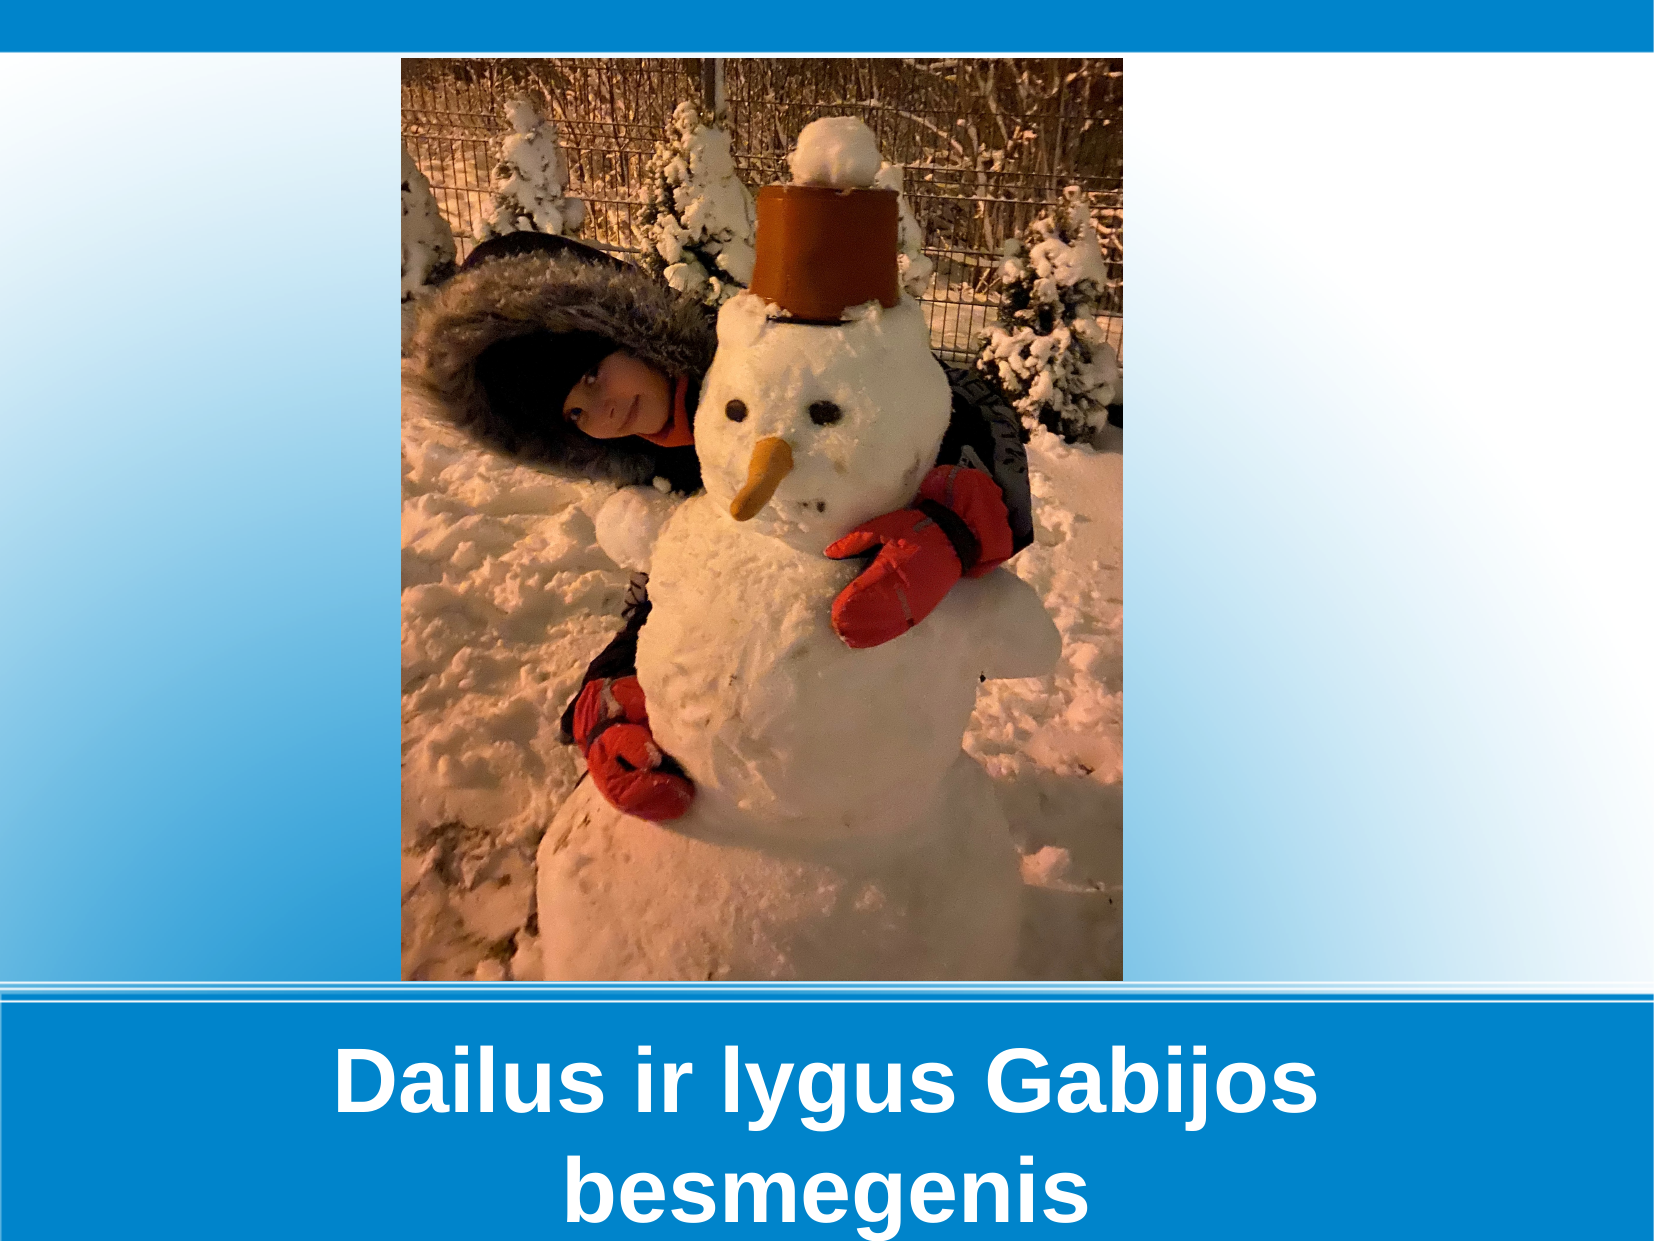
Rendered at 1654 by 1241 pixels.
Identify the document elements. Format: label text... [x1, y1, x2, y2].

title Dailus ir lygus Gabijos besmegenis [82, 1021, 1571, 1229]
picture [401, 59, 1123, 981]
